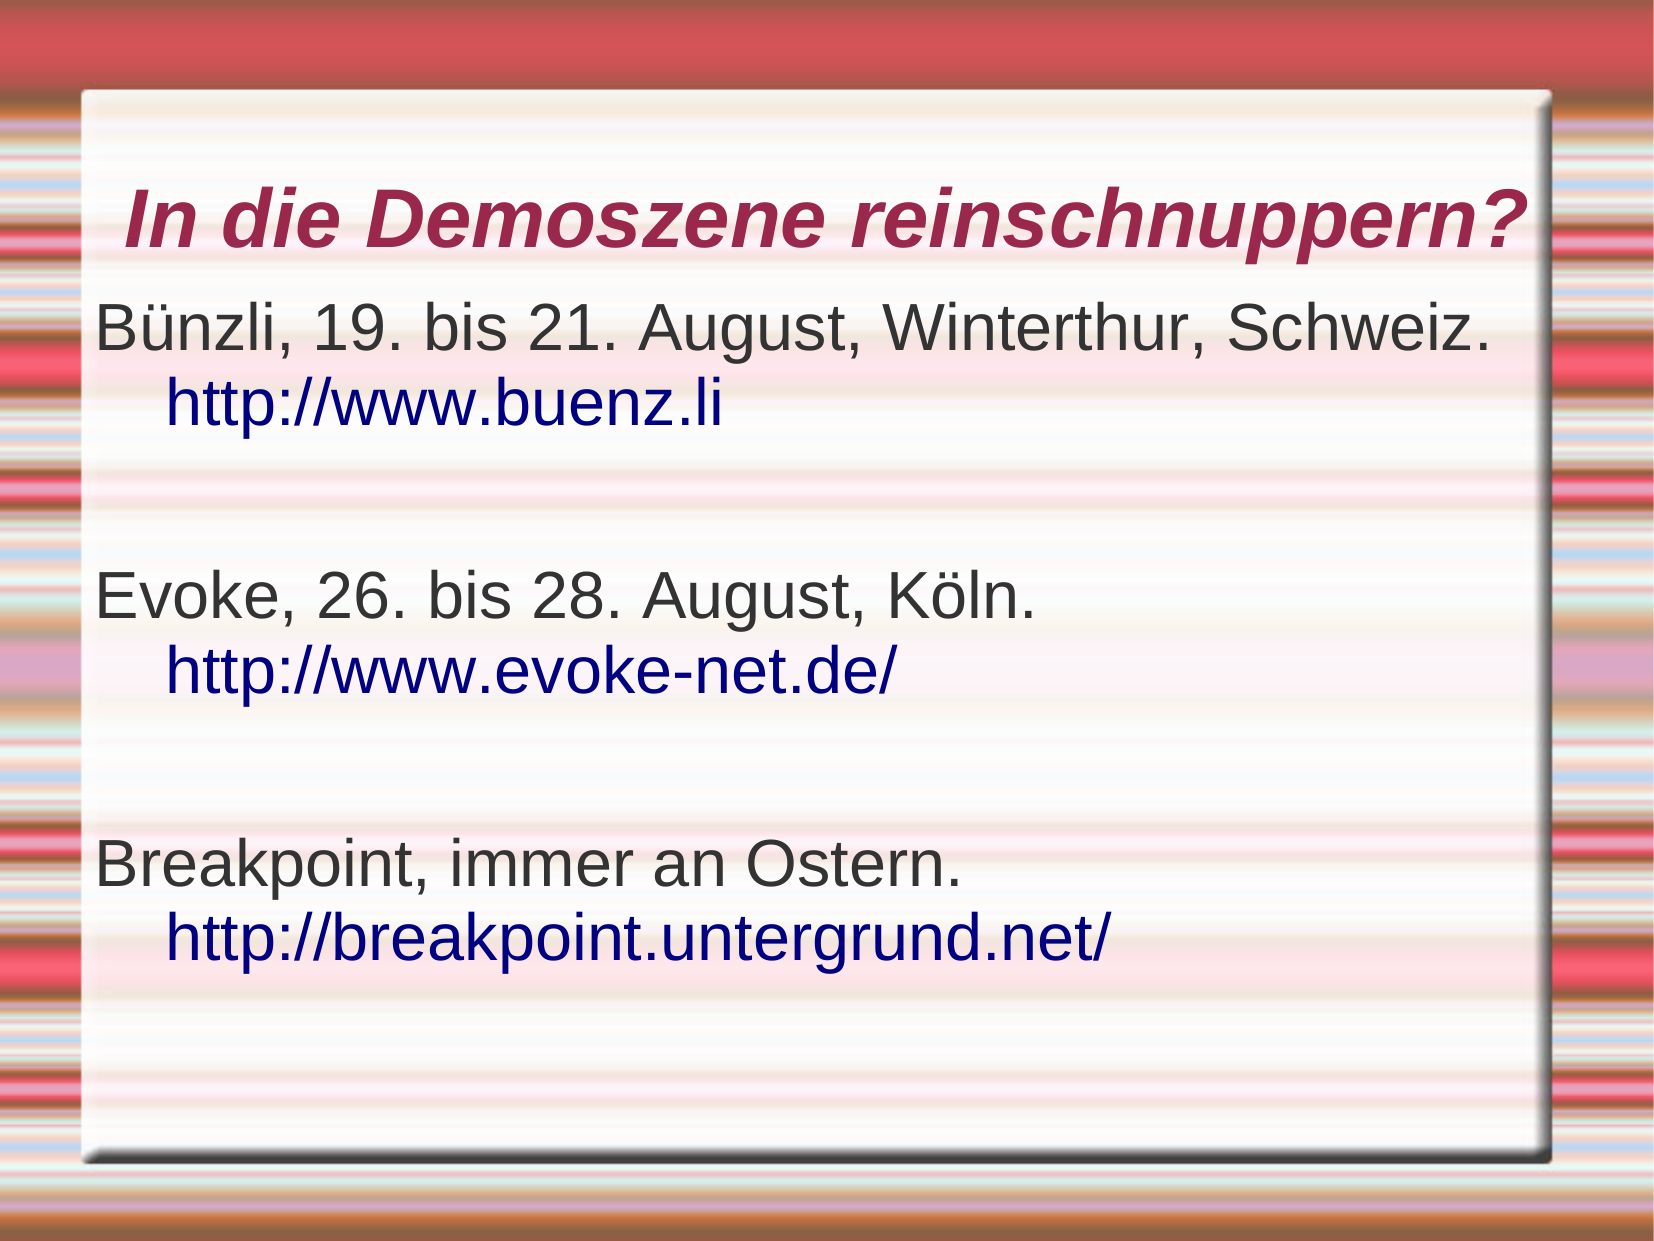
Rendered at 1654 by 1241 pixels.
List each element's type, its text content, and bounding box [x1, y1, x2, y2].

picture [0, 0, 1654, 1241]
title In die Demoszene reinschnuppern? [121, 114, 1534, 290]
list Bünzli, 19. bis 21. August, Winterthur, Schweiz. http://www.buenz.li Evoke, 26. bis 28. August, Köln. http://www.evoke-net.de/ Breakpoint, immer an Ostern. http://breakpoint.untergrund.net/ [82, 290, 1571, 976]
